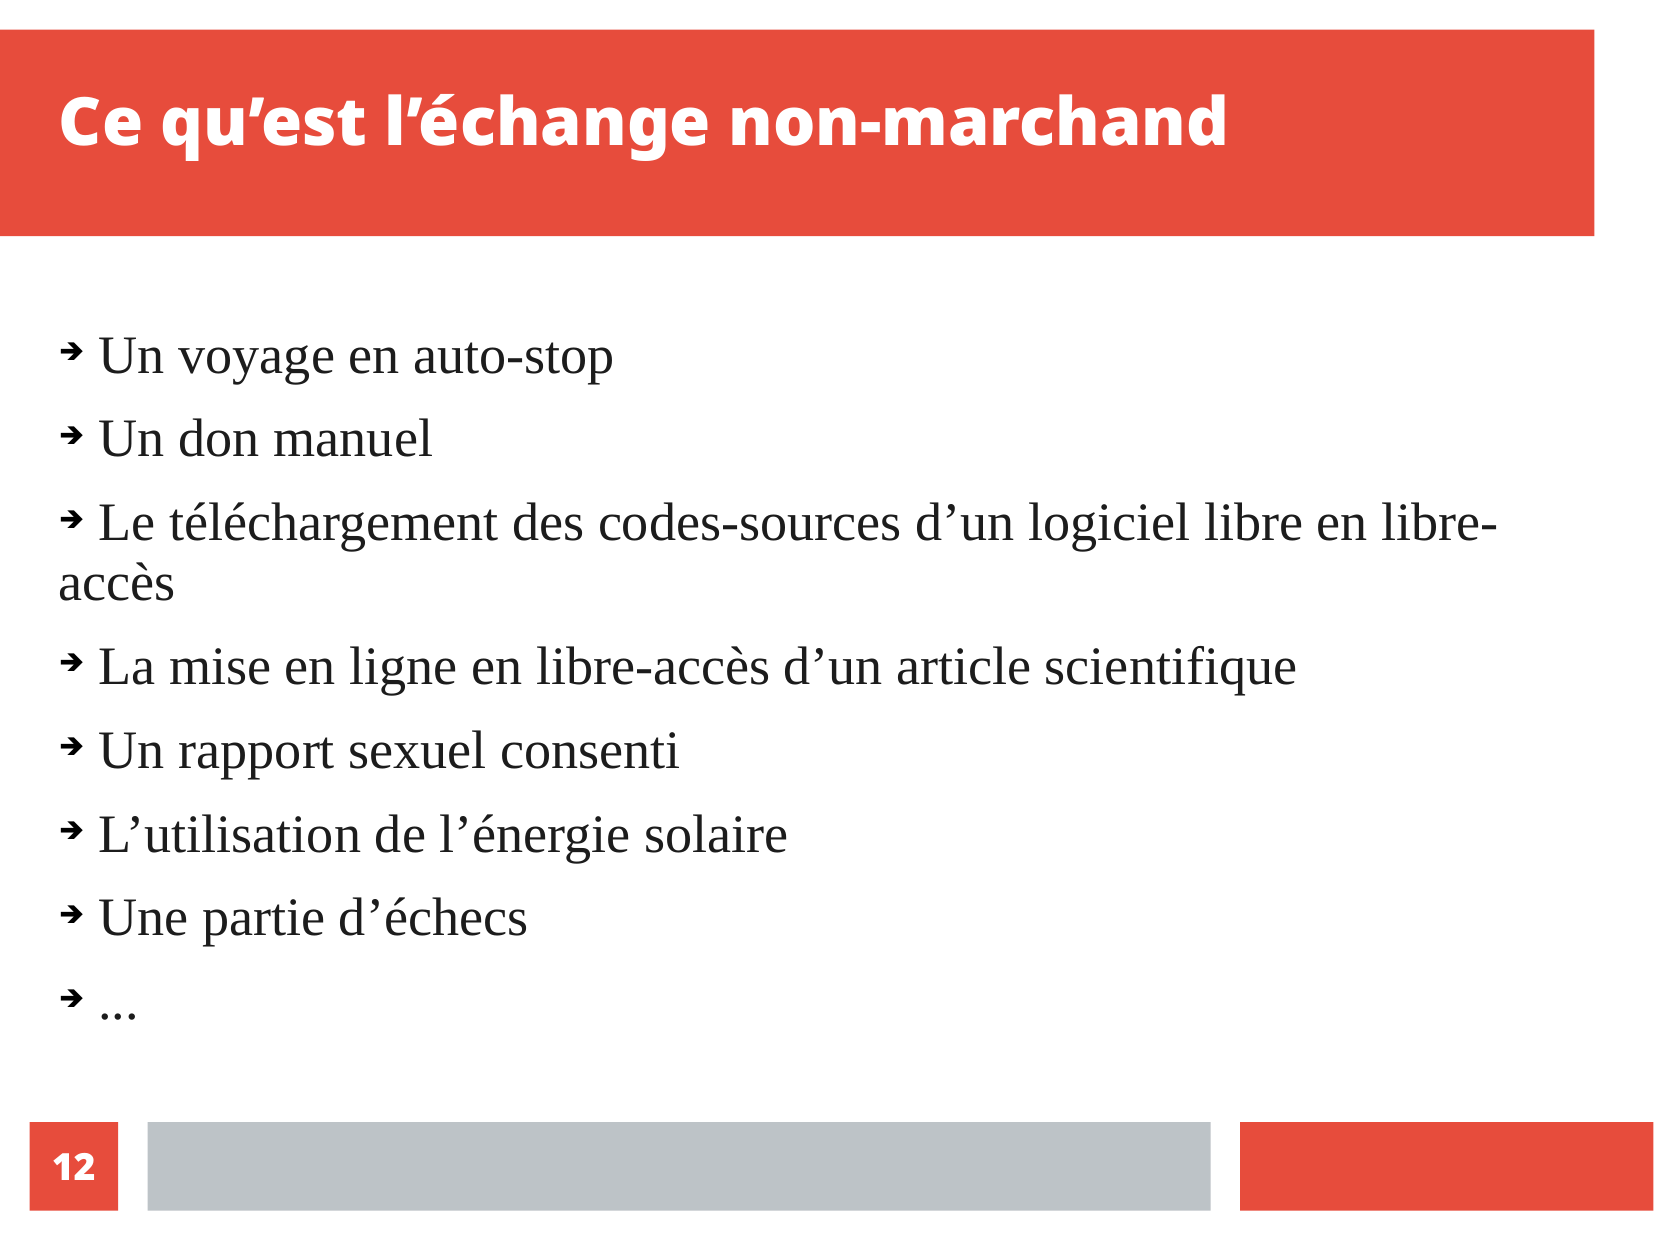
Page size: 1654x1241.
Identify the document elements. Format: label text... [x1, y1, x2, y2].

title Ce qu’est l’échange non-marchand [59, 59, 1595, 166]
list Un voyage en auto-stop Un don manuel Le téléchargement des codes-sources d’un logiciel libre en libre-accès La mise en ligne en libre-accès d’un article scientifique Un rapport sexuel consenti L’utilisation de l’énergie solaire Une partie d’échecs ... [59, 324, 1565, 1093]
